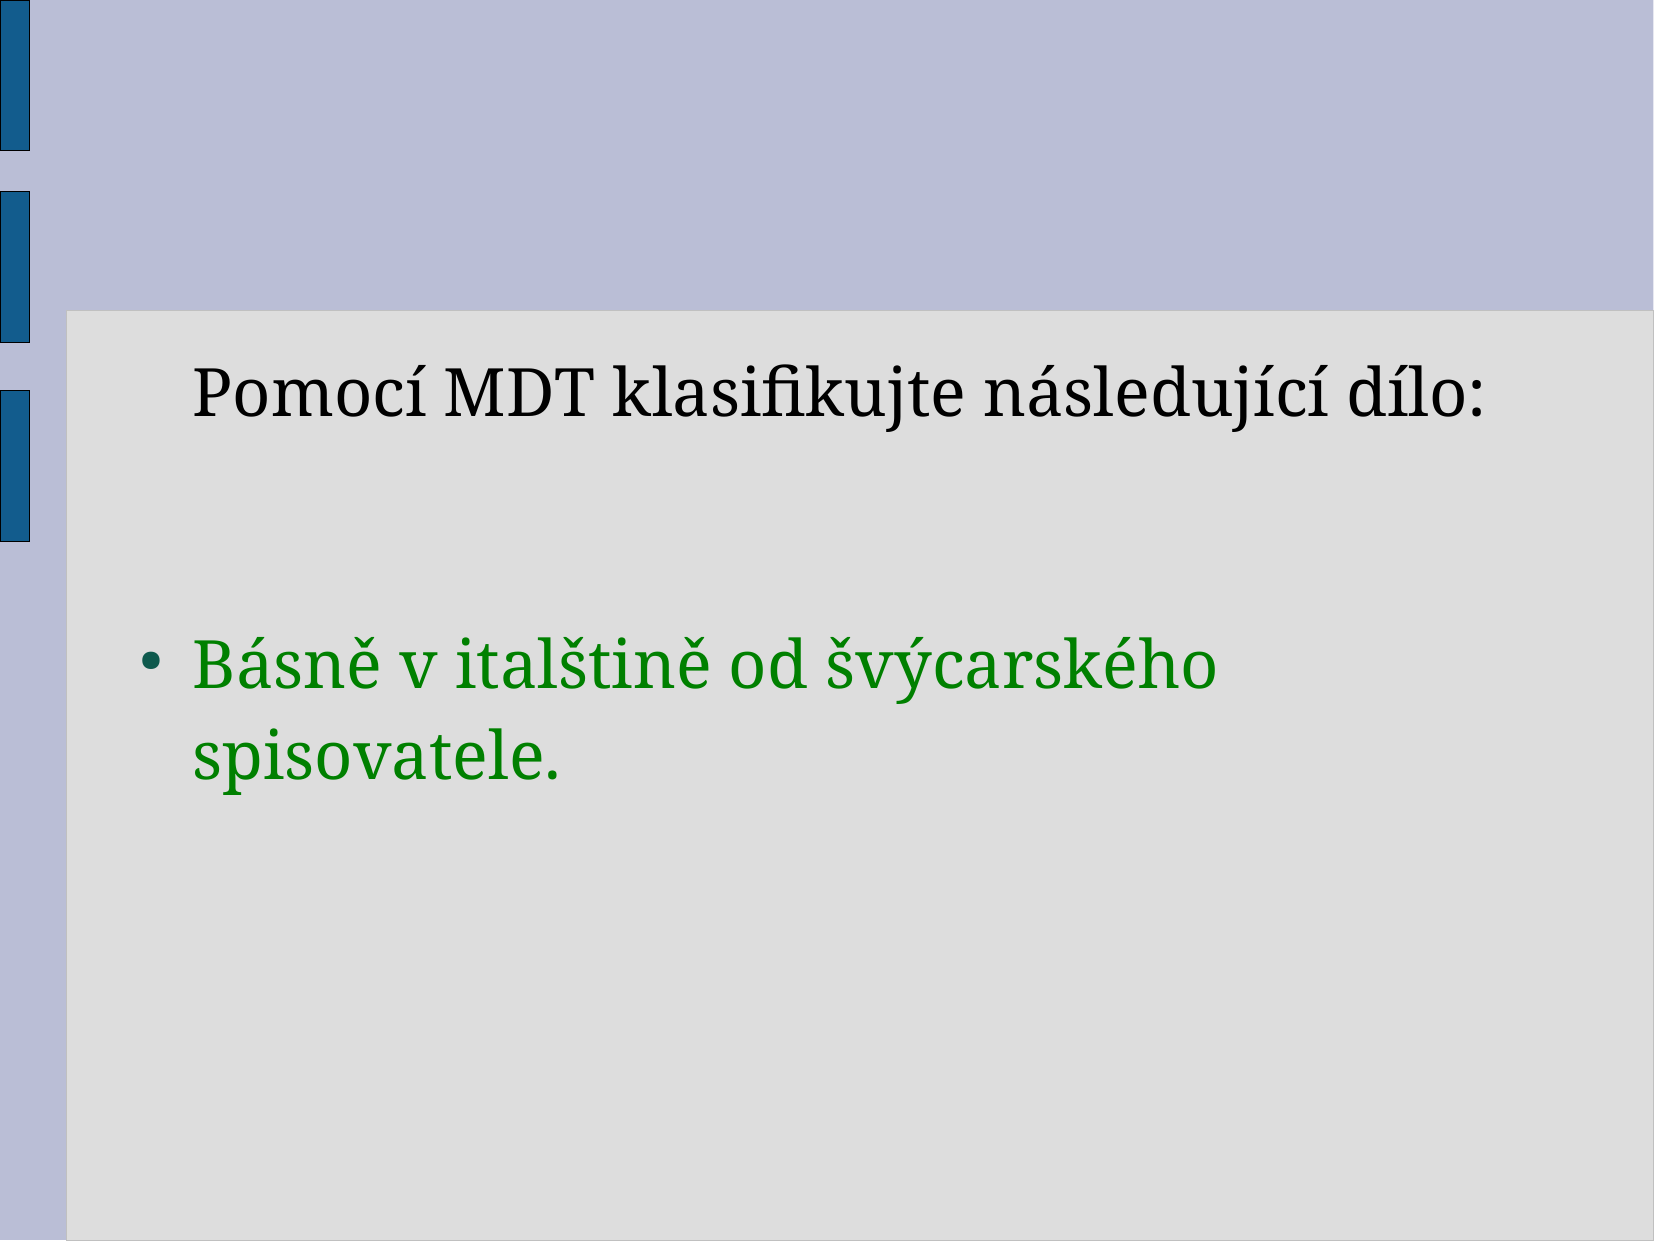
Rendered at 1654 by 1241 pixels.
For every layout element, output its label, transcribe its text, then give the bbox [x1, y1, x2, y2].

list Pomocí MDT klasifikujte následující dílo: Básně v italštině od švýcarského spisovatele. [121, 344, 1534, 1211]
